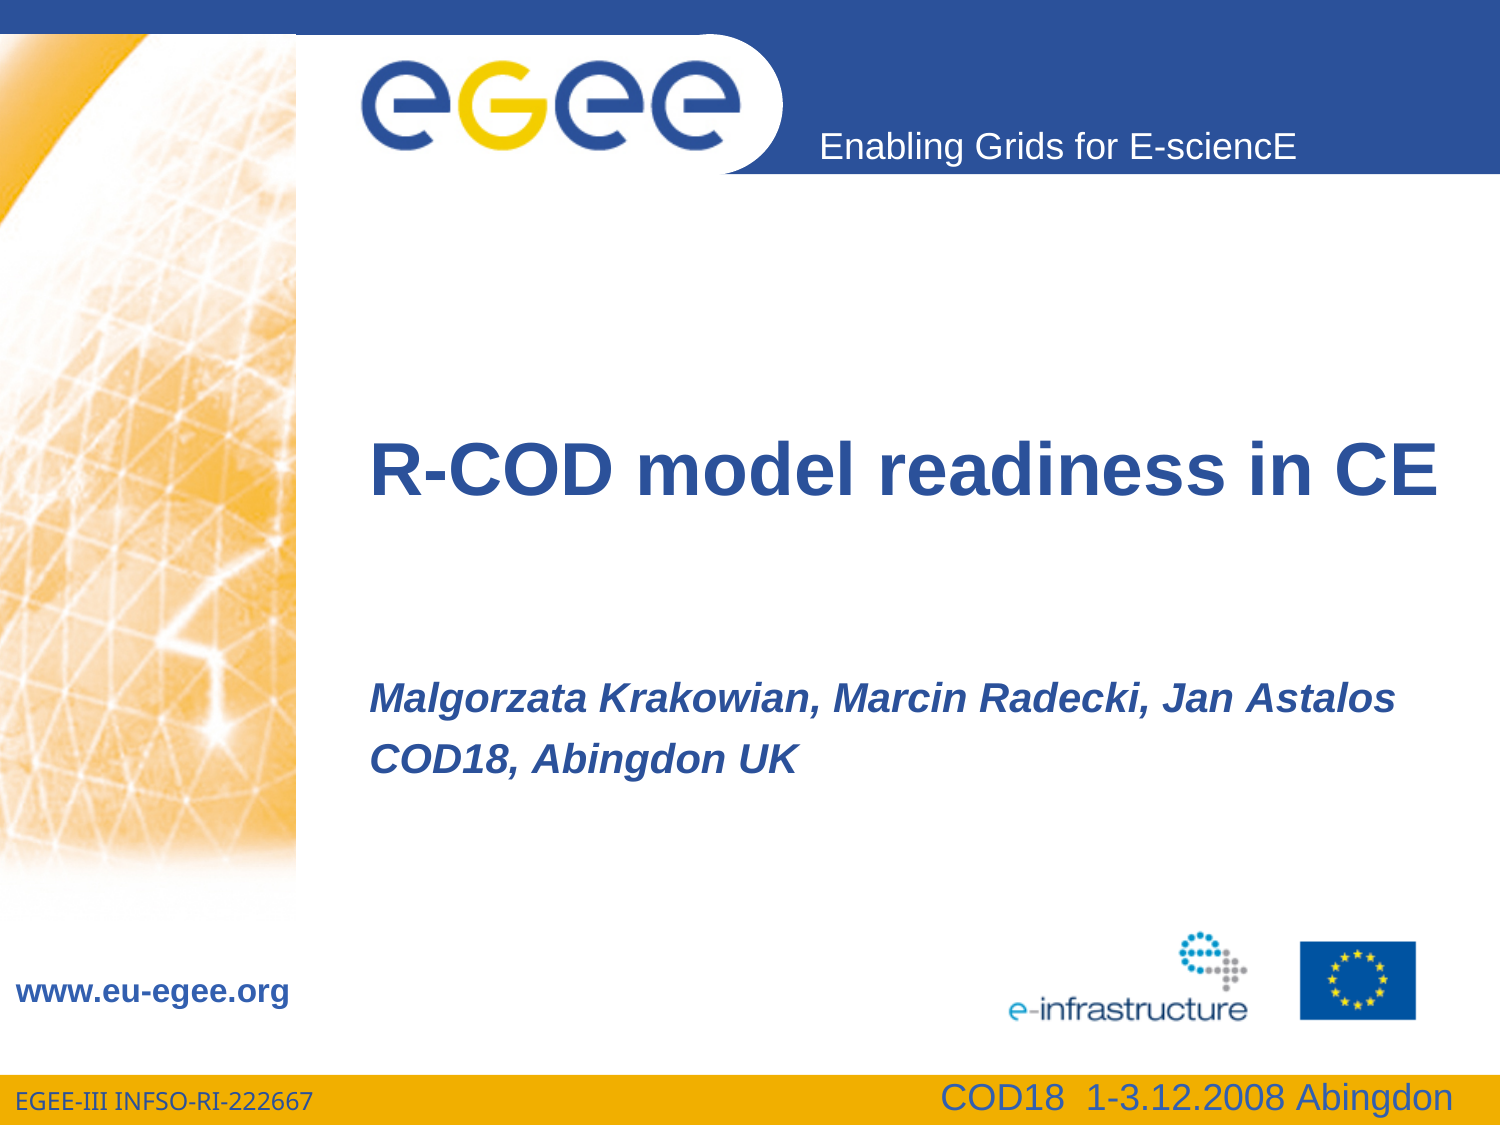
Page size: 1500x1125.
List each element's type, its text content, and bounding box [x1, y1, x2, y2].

picture [1003, 925, 1254, 1028]
picture [355, 56, 748, 154]
text_box R-COD model readiness in CE [354, 413, 1477, 590]
picture [0, 34, 296, 921]
picture [1291, 934, 1424, 1028]
text_box Malgorzata Krakowian, Marcin Radecki, Jan Astalos COD18, Abingdon UK [354, 603, 1424, 833]
